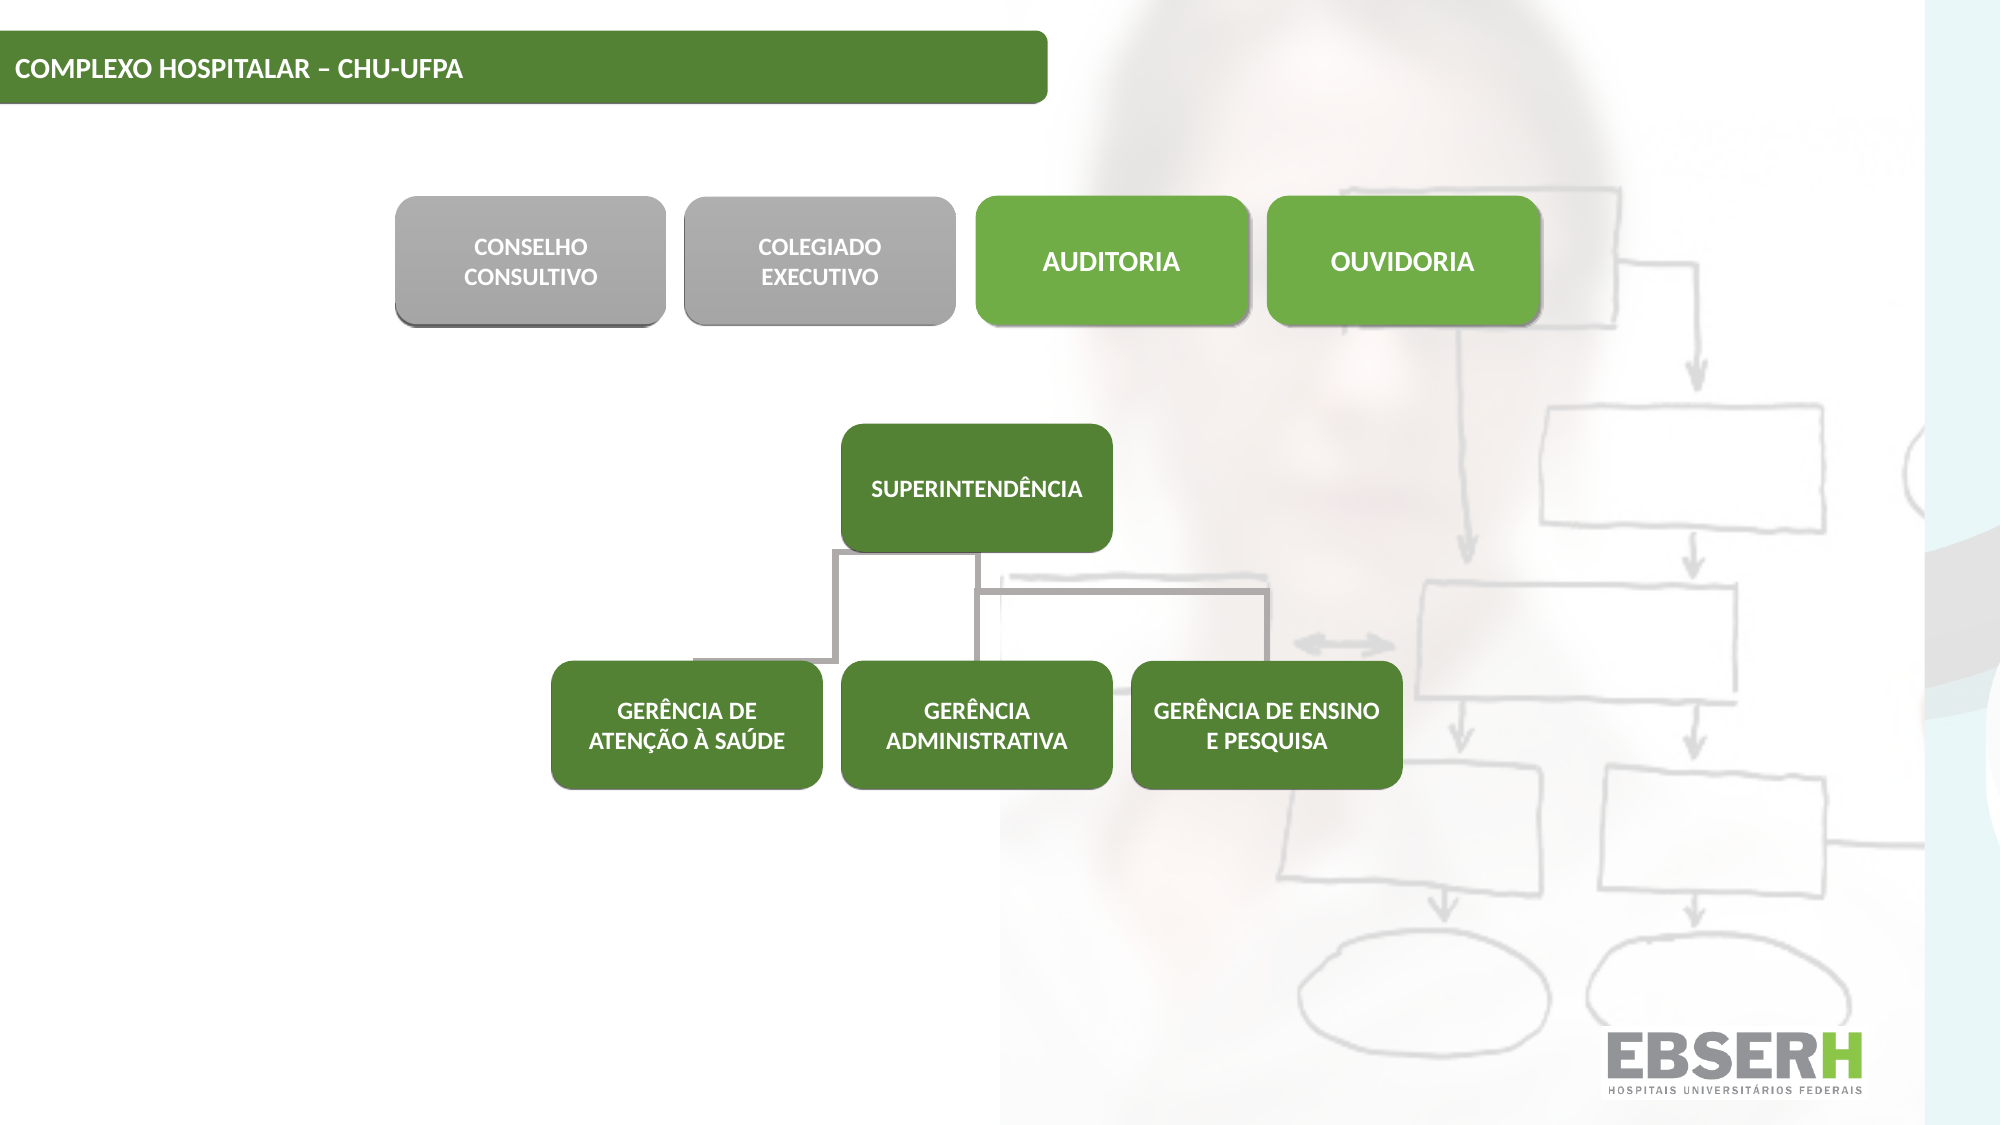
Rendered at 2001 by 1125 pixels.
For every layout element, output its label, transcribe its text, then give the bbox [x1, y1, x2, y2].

text_box GERÊNCIA DE ATENÇÃO À SAÚDE [551, 660, 823, 789]
text_box GERÊNCIA DE ENSINO E PESQUISA [1131, 660, 1403, 789]
text_box OUVIDORIA [1267, 196, 1539, 325]
text_box SUPERINTENDÊNCIA [841, 423, 1113, 552]
text_box COMPLEXO HOSPITALAR – CHU-UFPA [0, 30, 1048, 103]
text_box GERÊNCIA ADMINISTRATIVA [841, 660, 1113, 789]
text_box COLEGIADO EXECUTIVO [684, 196, 956, 325]
text_box CONSELHO CONSULTIVO [395, 196, 667, 325]
text_box AUDITORIA [976, 196, 1248, 325]
